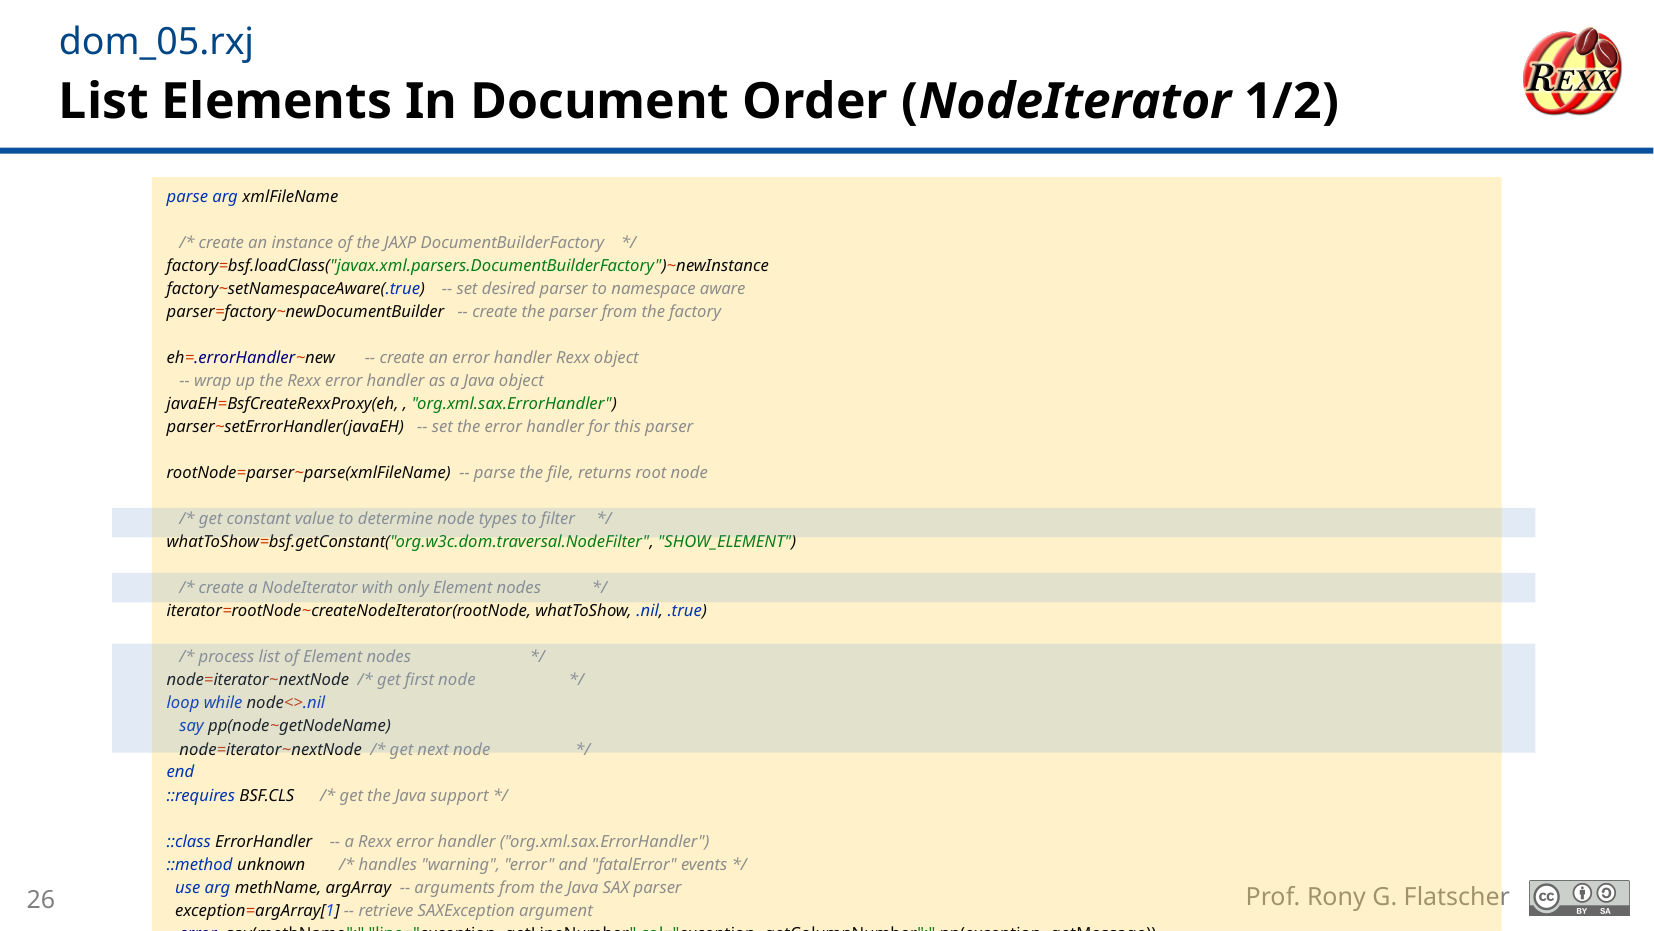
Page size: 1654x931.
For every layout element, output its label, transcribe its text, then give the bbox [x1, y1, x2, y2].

text_box [112, 643, 1536, 753]
title dom_05.rxj List Elements In Document Order (NodeIterator 1/2) [0, 0, 1625, 148]
text_box [112, 507, 1536, 538]
text_box parse arg xmlFileName /* create an instance of the JAXP DocumentBuilderFactory */ factory=bsf.loadClass("javax.xml.parsers.DocumentBuilderFactory")~newInstance factory~setNamespaceAware(.true) -- set desired parser to namespace aware parser=factory~newDocumentBuilder -- create the parser from the factory eh=.errorHandler~new -- create an error handler Rexx object -- wrap up the Rexx error handler as a Java object javaEH=BsfCreateRexxProxy(eh, , "org.xml.sax.ErrorHandler") parser~setErrorHandler(javaEH) -- set the error handler for this parser rootNode=parser~parse(xmlFileName) -- parse the file, returns root node /* get constant value to determine node types to filter */ whatToShow=bsf.getConstant("org.w3c.dom.traversal.NodeFilter", "SHOW_ELEMENT") /* create a NodeIterator with only Element nodes */ iterator=rootNode~createNodeIterator(rootNode, whatToShow, .nil, .true) /* process list of Element nodes */ node=iterator~nextNode /* get first node */ loop while node<>.nil say pp(node~getNodeName) node=iterator~nextNode /* get next node */ end ::requires BSF.CLS /* get the Java support */ ::class ErrorHandler -- a Rexx error handler ("org.xml.sax.ErrorHandler") ::method unknown /* handles "warning", "error" and "fatalError" events */ use arg methName, argArray -- arguments from the Java SAX parser exception=argArray[1] -- retrieve SAXException argument .error~say(methName":" "line="exception~getLineNumber",col="exception~getColumnNumber":" pp(exception~getMessage)) [151, 603, 1502, 643]
text_box parse arg xmlFileName /* create an instance of the JAXP DocumentBuilderFactory */ factory=bsf.loadClass("javax.xml.parsers.DocumentBuilderFactory")~newInstance factory~setNamespaceAware(.true) -- set desired parser to namespace aware parser=factory~newDocumentBuilder -- create the parser from the factory eh=.errorHandler~new -- create an error handler Rexx object -- wrap up the Rexx error handler as a Java object javaEH=BsfCreateRexxProxy(eh, , "org.xml.sax.ErrorHandler") parser~setErrorHandler(javaEH) -- set the error handler for this parser rootNode=parser~parse(xmlFileName) -- parse the file, returns root node /* get constant value to determine node types to filter */ whatToShow=bsf.getConstant("org.w3c.dom.traversal.NodeFilter", "SHOW_ELEMENT") /* create a NodeIterator with only Element nodes */ iterator=rootNode~createNodeIterator(rootNode, whatToShow, .nil, .true) /* process list of Element nodes */ node=iterator~nextNode /* get first node */ loop while node<>.nil say pp(node~getNodeName) node=iterator~nextNode /* get next node */ end ::requires BSF.CLS /* get the Java support */ ::class ErrorHandler -- a Rexx error handler ("org.xml.sax.ErrorHandler") ::method unknown /* handles "warning", "error" and "fatalError" events */ use arg methName, argArray -- arguments from the Java SAX parser exception=argArray[1] -- retrieve SAXException argument .error~say(methName":" "line="exception~getLineNumber",col="exception~getColumnNumber":" pp(exception~getMessage)) [151, 753, 1502, 910]
text_box parse arg xmlFileName /* create an instance of the JAXP DocumentBuilderFactory */ factory=bsf.loadClass("javax.xml.parsers.DocumentBuilderFactory")~newInstance factory~setNamespaceAware(.true) -- set desired parser to namespace aware parser=factory~newDocumentBuilder -- create the parser from the factory eh=.errorHandler~new -- create an error handler Rexx object -- wrap up the Rexx error handler as a Java object javaEH=BsfCreateRexxProxy(eh, , "org.xml.sax.ErrorHandler") parser~setErrorHandler(javaEH) -- set the error handler for this parser rootNode=parser~parse(xmlFileName) -- parse the file, returns root node /* get constant value to determine node types to filter */ whatToShow=bsf.getConstant("org.w3c.dom.traversal.NodeFilter", "SHOW_ELEMENT") /* create a NodeIterator with only Element nodes */ iterator=rootNode~createNodeIterator(rootNode, whatToShow, .nil, .true) /* process list of Element nodes */ node=iterator~nextNode /* get first node */ loop while node<>.nil say pp(node~getNodeName) node=iterator~nextNode /* get next node */ end ::requires BSF.CLS /* get the Java support */ ::class ErrorHandler -- a Rexx error handler ("org.xml.sax.ErrorHandler") ::method unknown /* handles "warning", "error" and "fatalError" events */ use arg methName, argArray -- arguments from the Java SAX parser exception=argArray[1] -- retrieve SAXException argument .error~say(methName":" "line="exception~getLineNumber",col="exception~getColumnNumber":" pp(exception~getMessage)) [151, 177, 1502, 507]
text_box parse arg xmlFileName /* create an instance of the JAXP DocumentBuilderFactory */ factory=bsf.loadClass("javax.xml.parsers.DocumentBuilderFactory")~newInstance factory~setNamespaceAware(.true) -- set desired parser to namespace aware parser=factory~newDocumentBuilder -- create the parser from the factory eh=.errorHandler~new -- create an error handler Rexx object -- wrap up the Rexx error handler as a Java object javaEH=BsfCreateRexxProxy(eh, , "org.xml.sax.ErrorHandler") parser~setErrorHandler(javaEH) -- set the error handler for this parser rootNode=parser~parse(xmlFileName) -- parse the file, returns root node /* get constant value to determine node types to filter */ whatToShow=bsf.getConstant("org.w3c.dom.traversal.NodeFilter", "SHOW_ELEMENT") /* create a NodeIterator with only Element nodes */ iterator=rootNode~createNodeIterator(rootNode, whatToShow, .nil, .true) /* process list of Element nodes */ node=iterator~nextNode /* get first node */ loop while node<>.nil say pp(node~getNodeName) node=iterator~nextNode /* get next node */ end ::requires BSF.CLS /* get the Java support */ ::class ErrorHandler -- a Rexx error handler ("org.xml.sax.ErrorHandler") ::method unknown /* handles "warning", "error" and "fatalError" events */ use arg methName, argArray -- arguments from the Java SAX parser exception=argArray[1] -- retrieve SAXException argument .error~say(methName":" "line="exception~getLineNumber",col="exception~getColumnNumber":" pp(exception~getMessage)) [151, 538, 1502, 572]
text_box [112, 572, 1536, 603]
